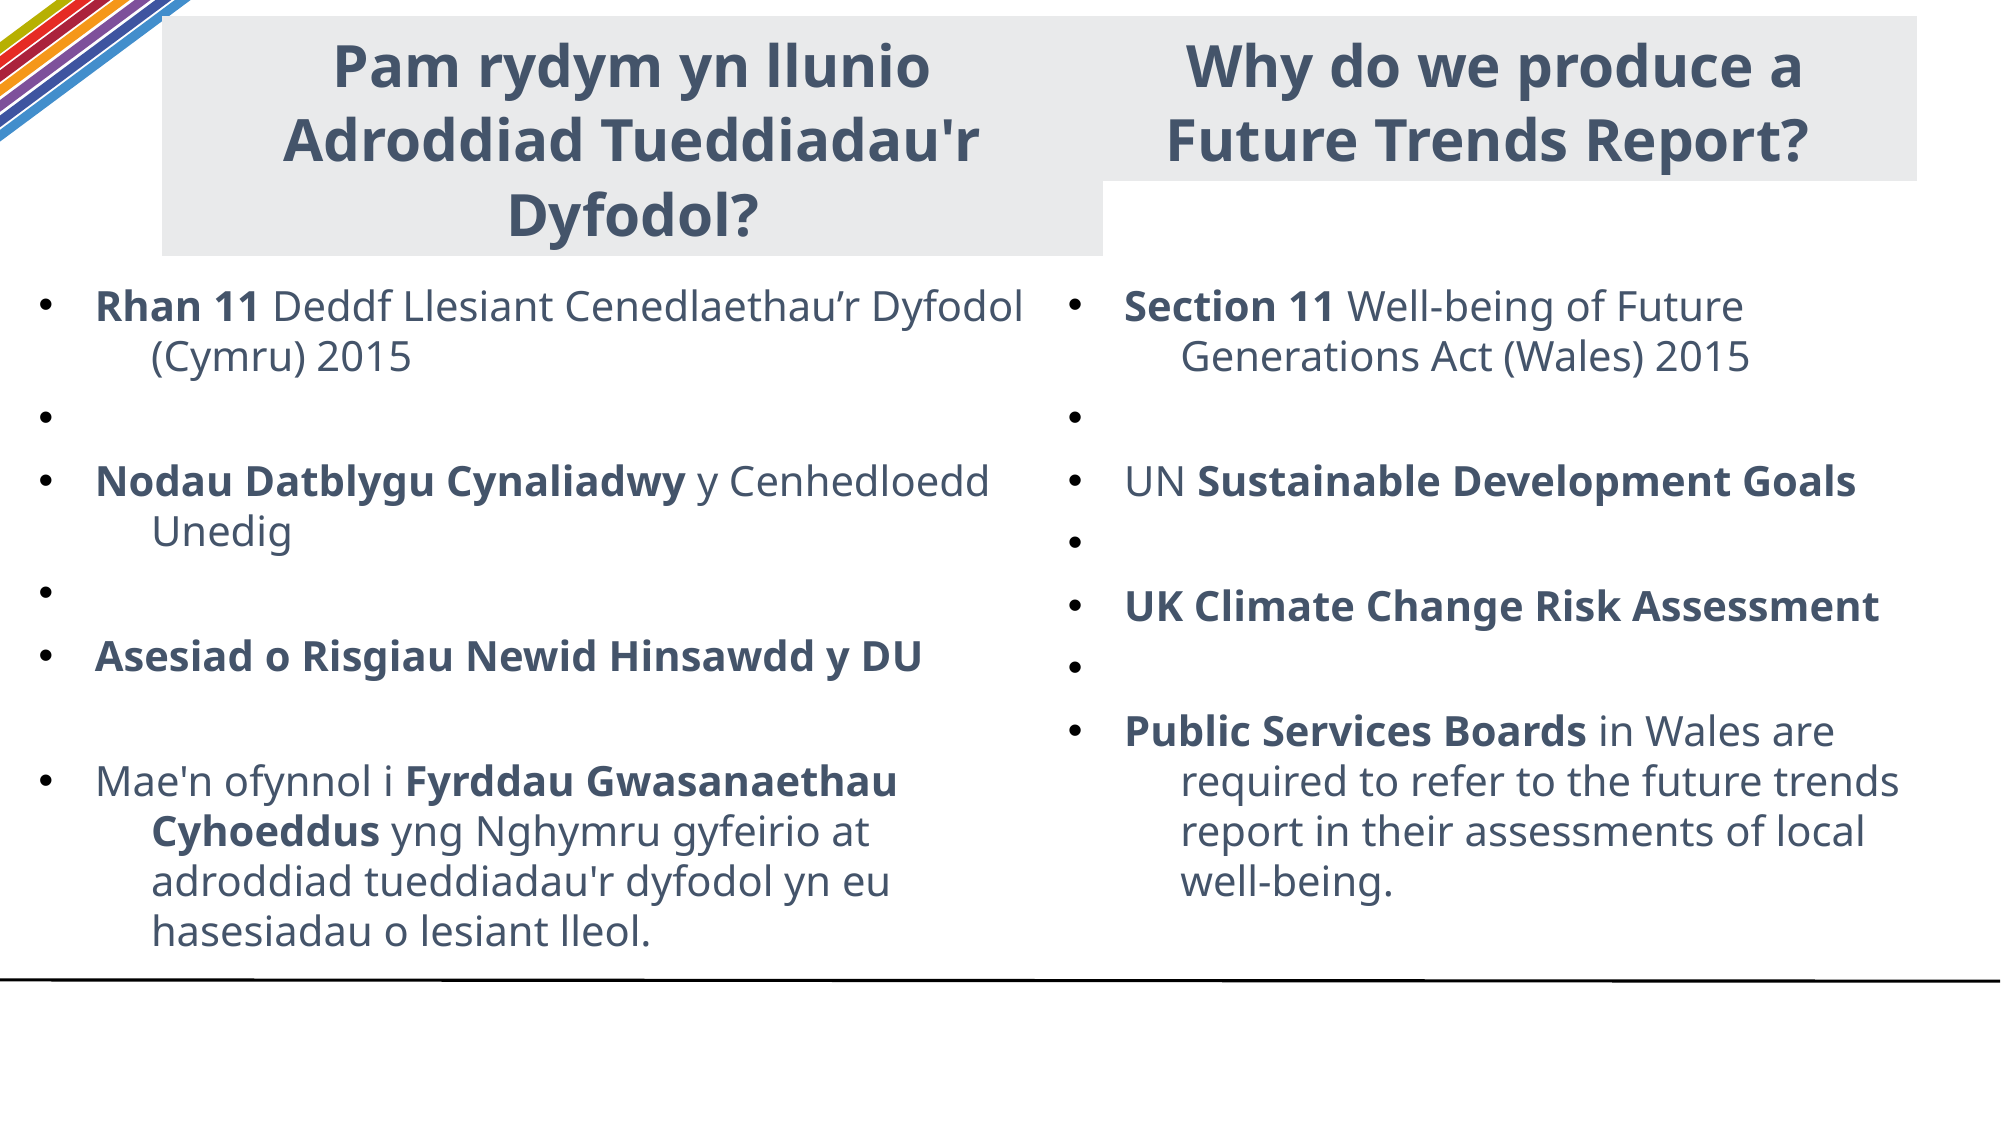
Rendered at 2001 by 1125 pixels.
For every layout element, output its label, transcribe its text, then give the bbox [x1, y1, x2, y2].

text_box Section 11 Well-being of Future Generations Act (Wales) 2015 UN Sustainable Development Goals UK Climate Change Risk Assessment Public Services Boards in Wales are required to refer to the future trends report in their assessments of local well-being. [1053, 272, 1975, 932]
text_box Pam rydym yn llunio Adroddiad Tueddiadau'r Dyfodol? [162, 16, 1103, 256]
text_box Why do we produce a Future Trends Report? [1074, 16, 1917, 181]
text_box Rhan 11 Deddf Llesiant Cenedlaethau’r Dyfodol (Cymru) 2015 Nodau Datblygu Cynaliadwy y Cenhedloedd Unedig Asesiad o Risgiau Newid Hinsawdd y DU Mae'n ofynnol i Fyrddau Gwasanaethau Cyhoeddus yng Nghymru gyfeirio at adroddiad tueddiadau'r dyfodol yn eu hasesiadau o lesiant lleol. [23, 272, 1053, 1043]
